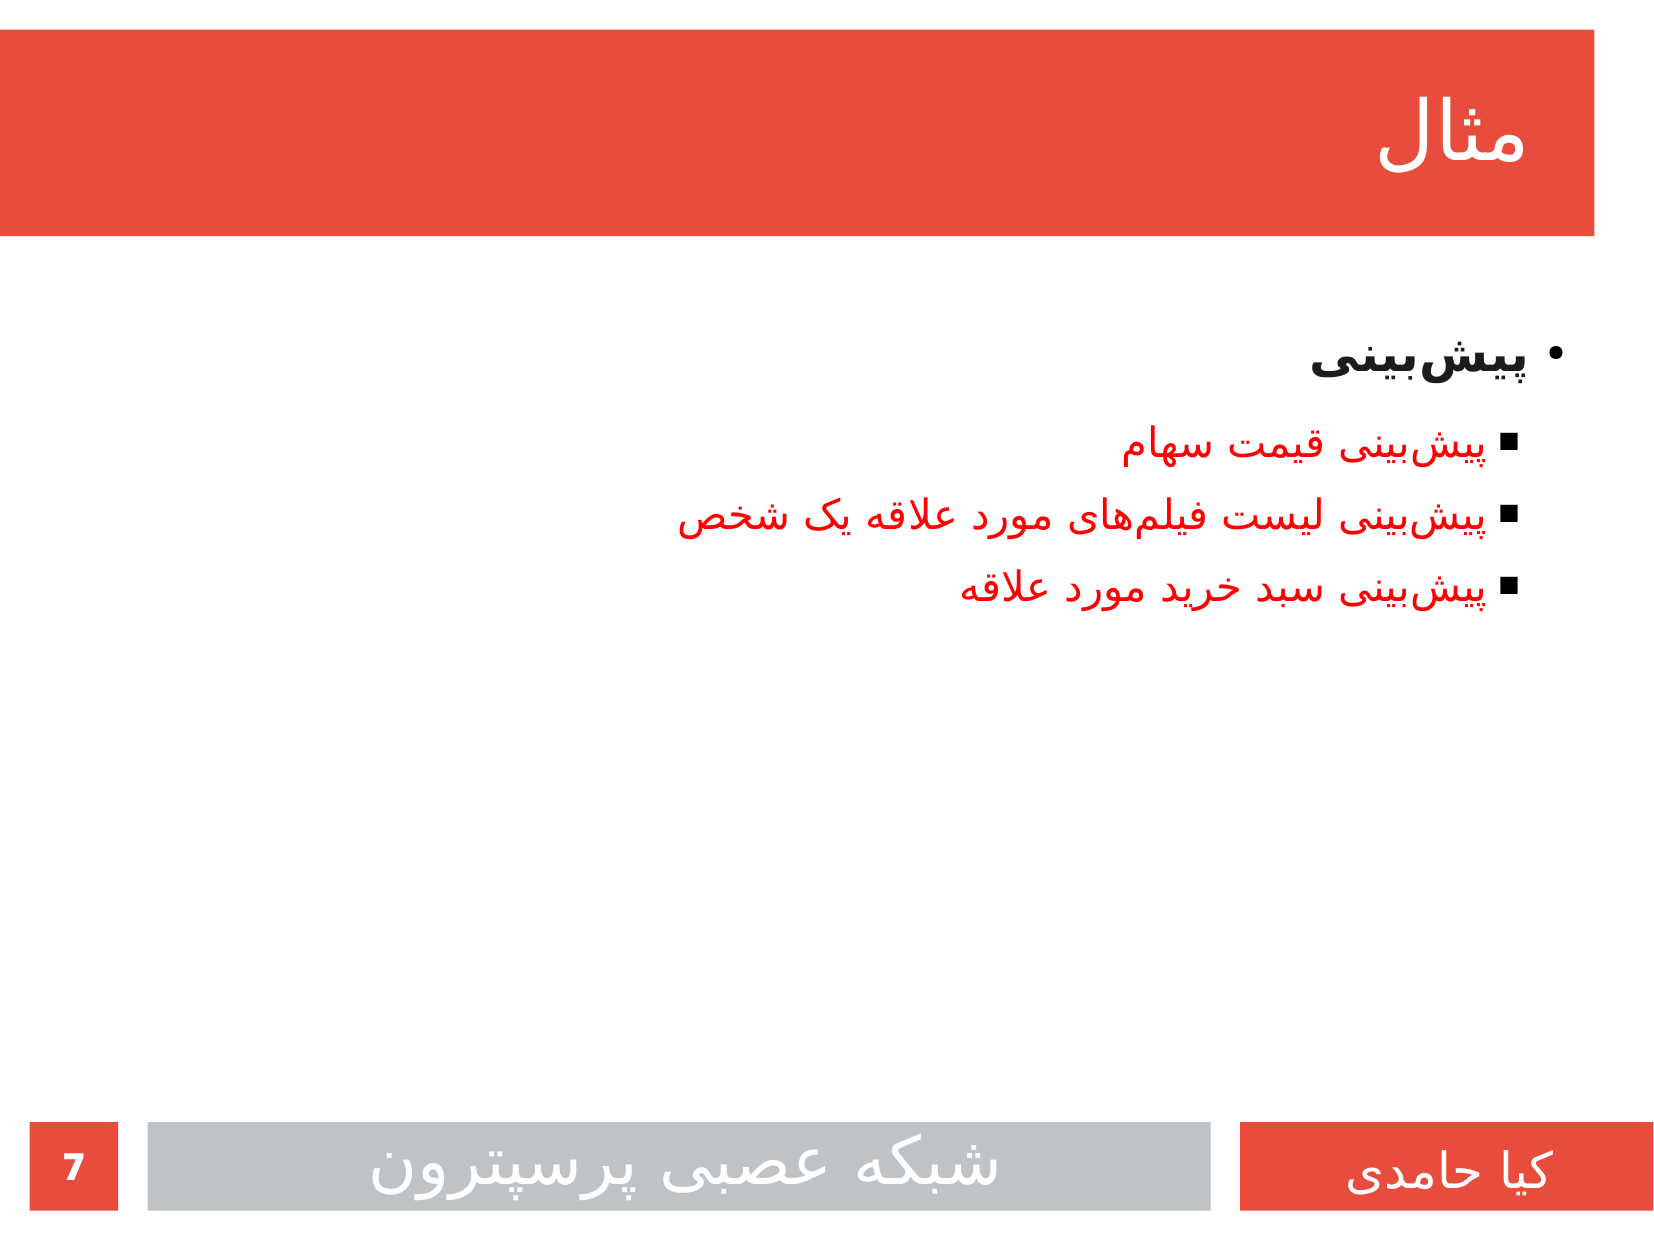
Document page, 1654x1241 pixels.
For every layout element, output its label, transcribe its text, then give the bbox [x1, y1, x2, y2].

title کیا حامدی [1245, 1127, 1654, 1201]
list پیش‌بینی پیش‌بینی قیمت سهام پیش‌بینی لیست فیلم‌های مورد علاقه‌ یک شخص پیش‌بینی سبد خرید مورد علاقه [59, 324, 1565, 1093]
title شبکه عصبی پرسپترون [150, 1127, 1201, 1201]
title مثال [45, 32, 1531, 181]
